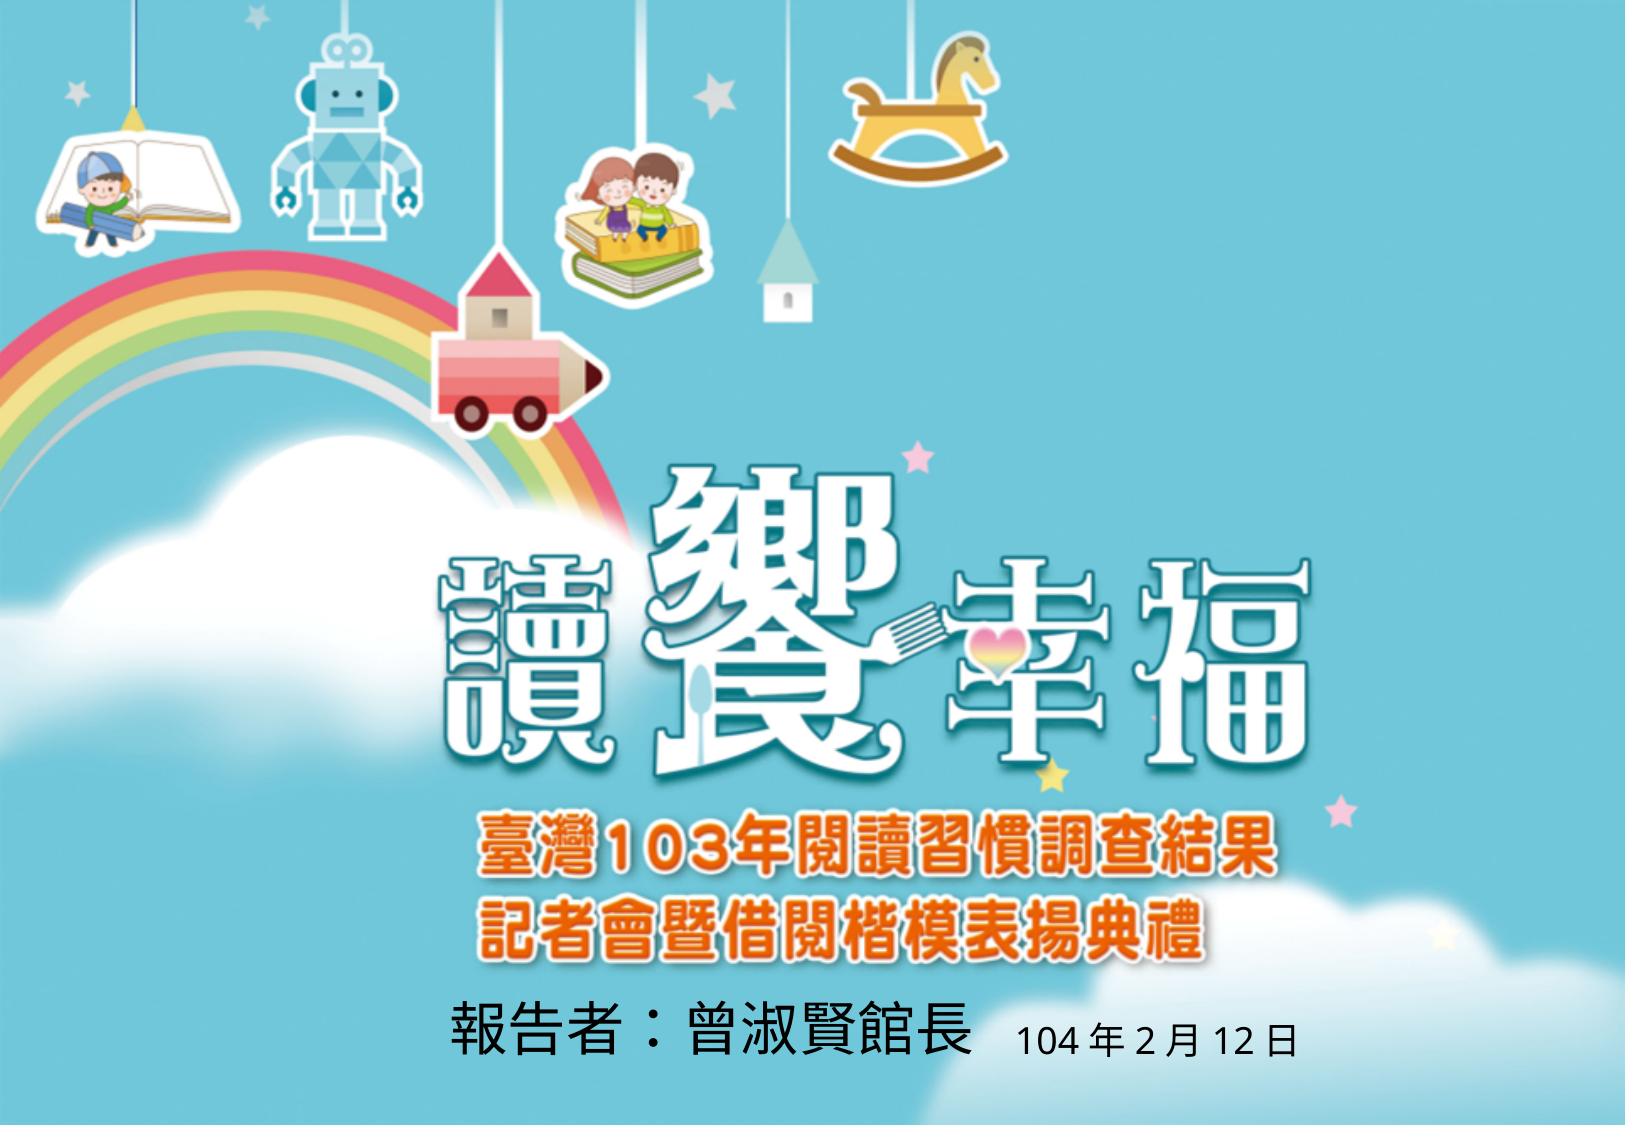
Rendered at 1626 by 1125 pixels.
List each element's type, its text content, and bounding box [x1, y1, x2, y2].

picture [0, 0, 1625, 1125]
text_box 104年2月12日 [1001, 1009, 1321, 1070]
text_box 報告者：曾淑賢館長 [434, 984, 1001, 1070]
